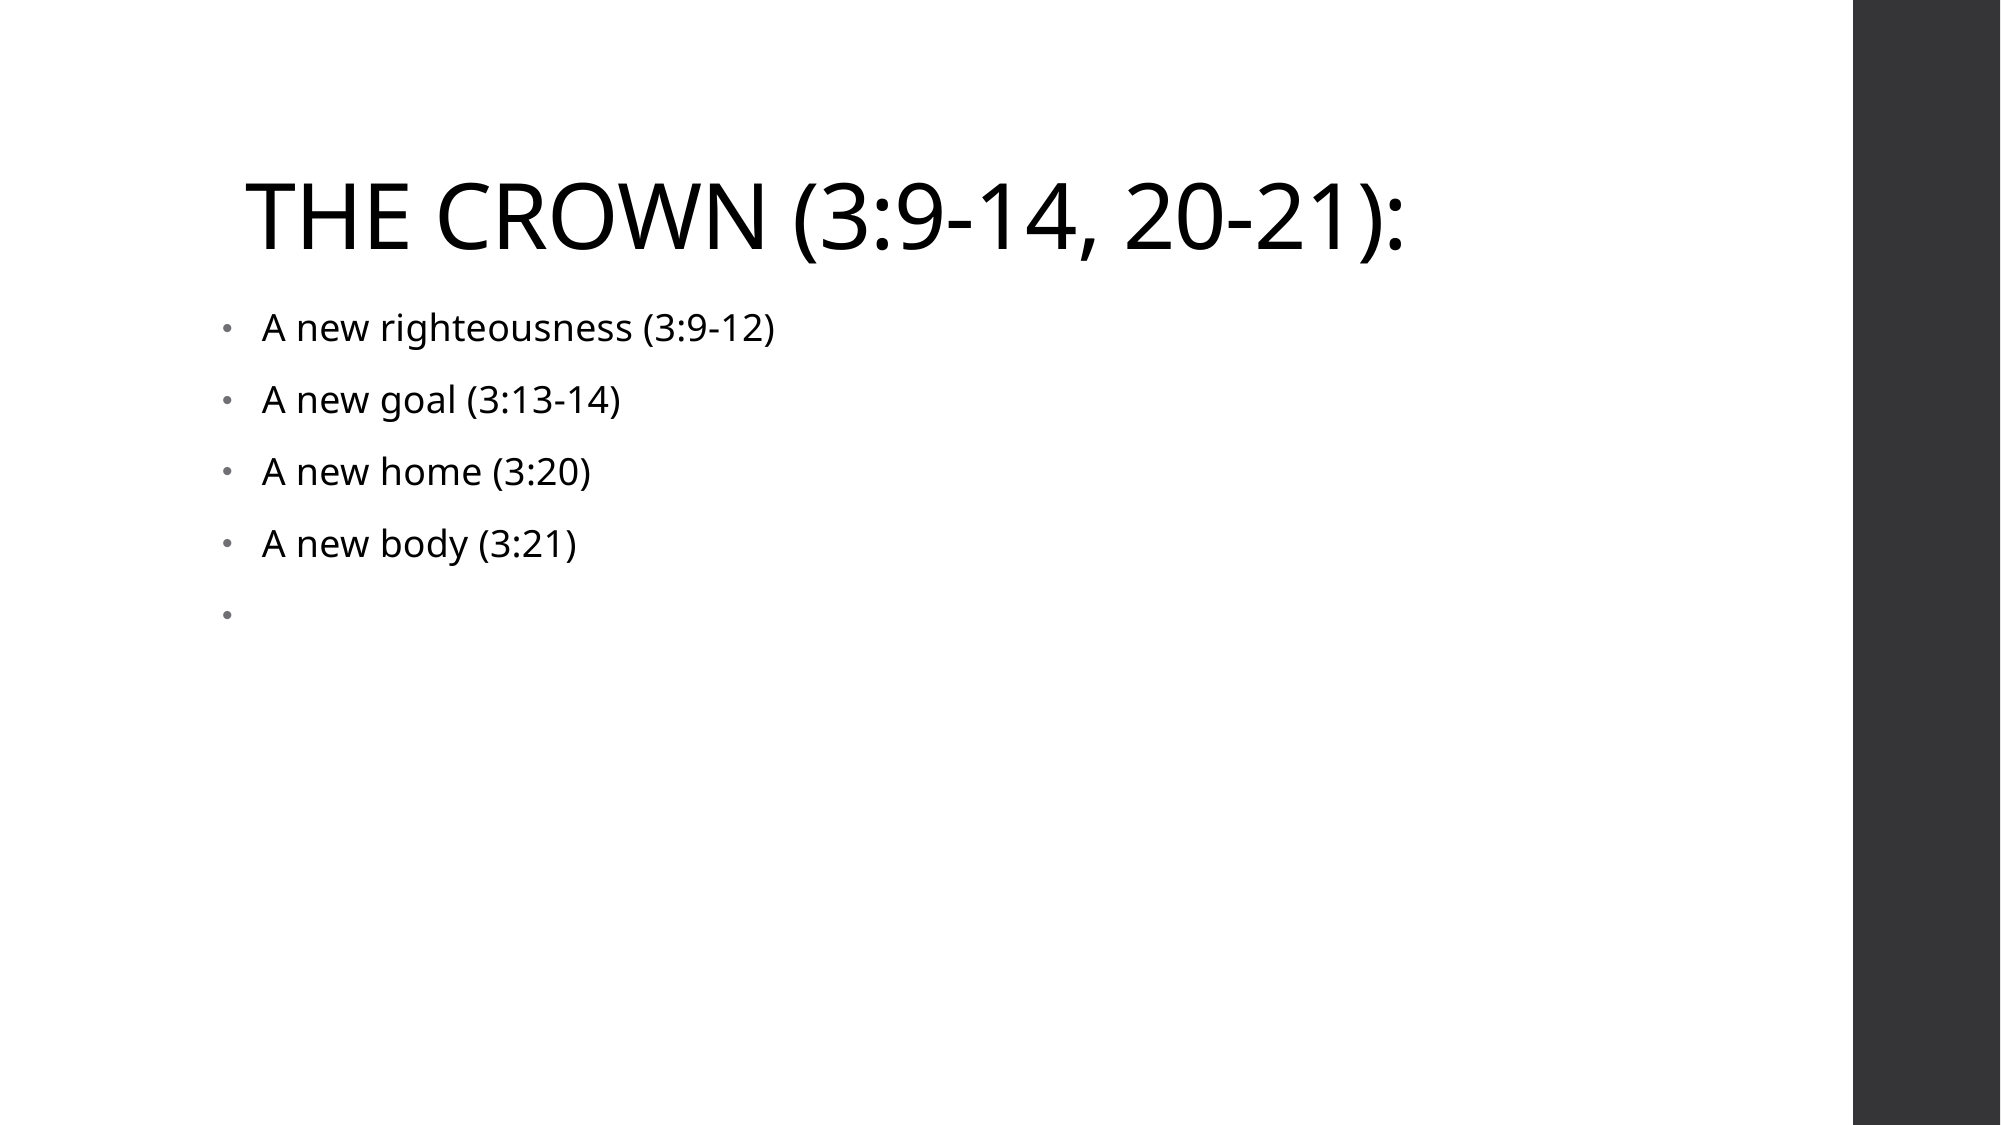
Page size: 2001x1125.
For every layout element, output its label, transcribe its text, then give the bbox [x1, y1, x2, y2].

list A new righteousness (3:9-12) A new goal (3:13-14) A new home (3:20) A new body (3:21) [206, 299, 1617, 1014]
title THE CROWN (3:9-14, 20-21): [206, 60, 1797, 278]
